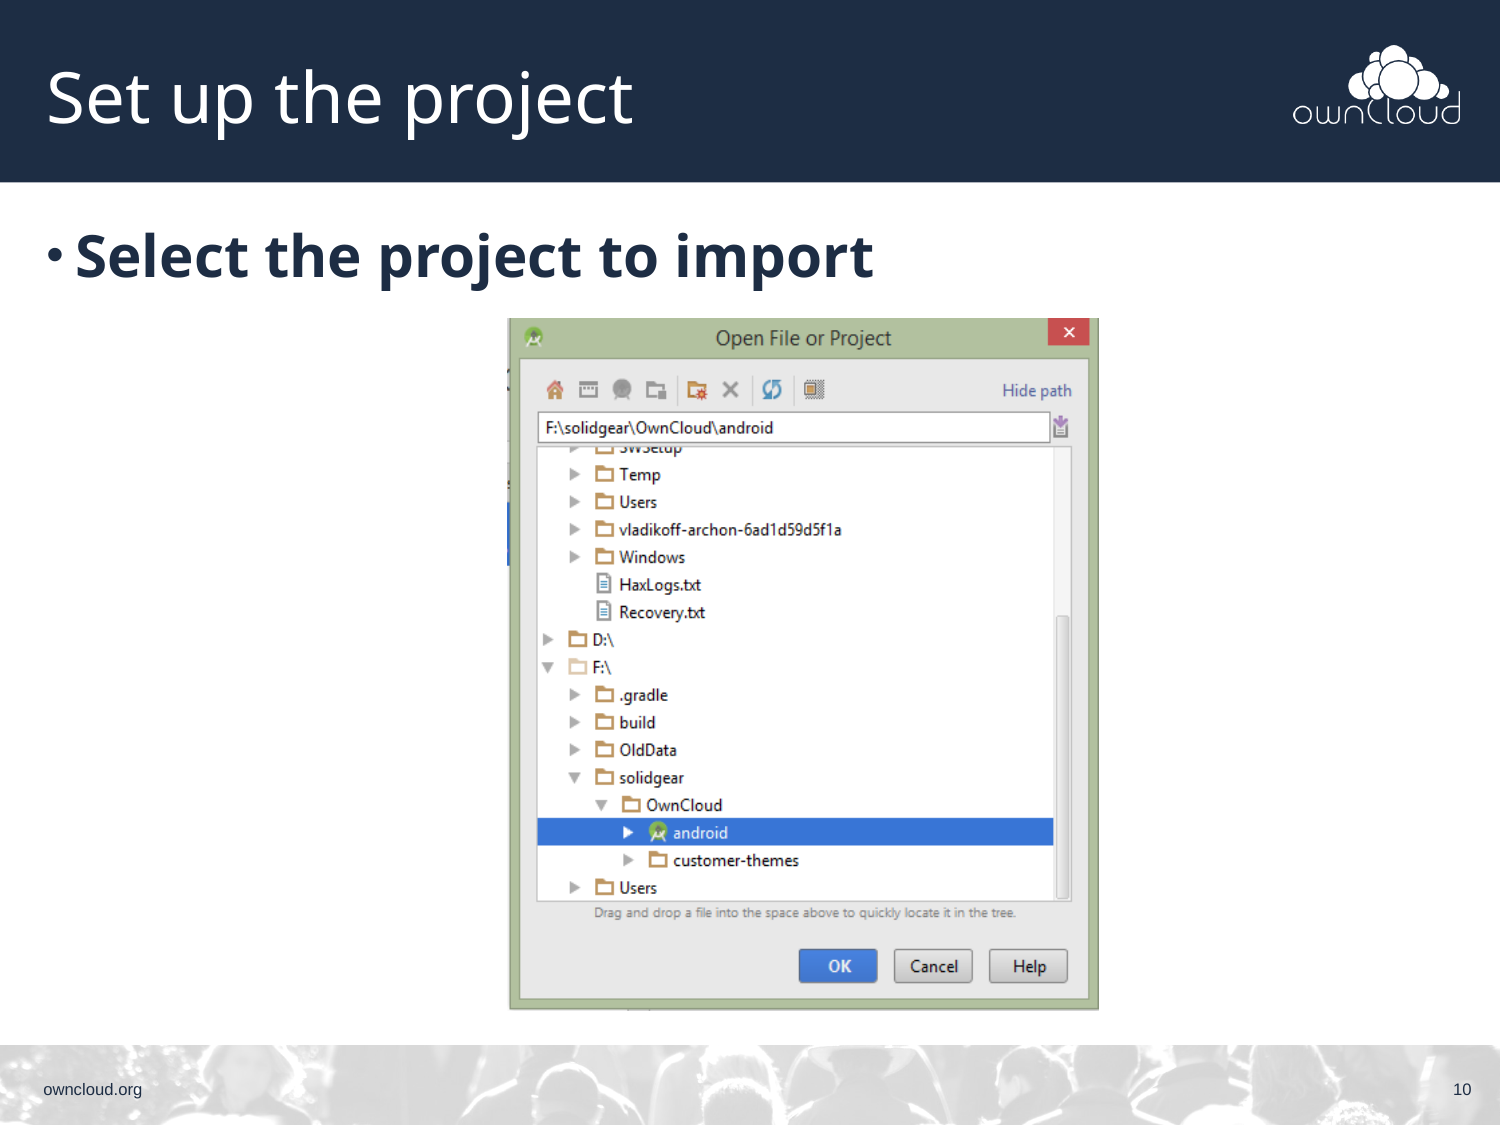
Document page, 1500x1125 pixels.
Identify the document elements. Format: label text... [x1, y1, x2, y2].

title Set up the project [46, 5, 1258, 187]
picture [507, 318, 1099, 1011]
picture [0, 1045, 1500, 1125]
picture [1293, 45, 1460, 124]
list Select the project to import [46, 214, 1465, 1026]
